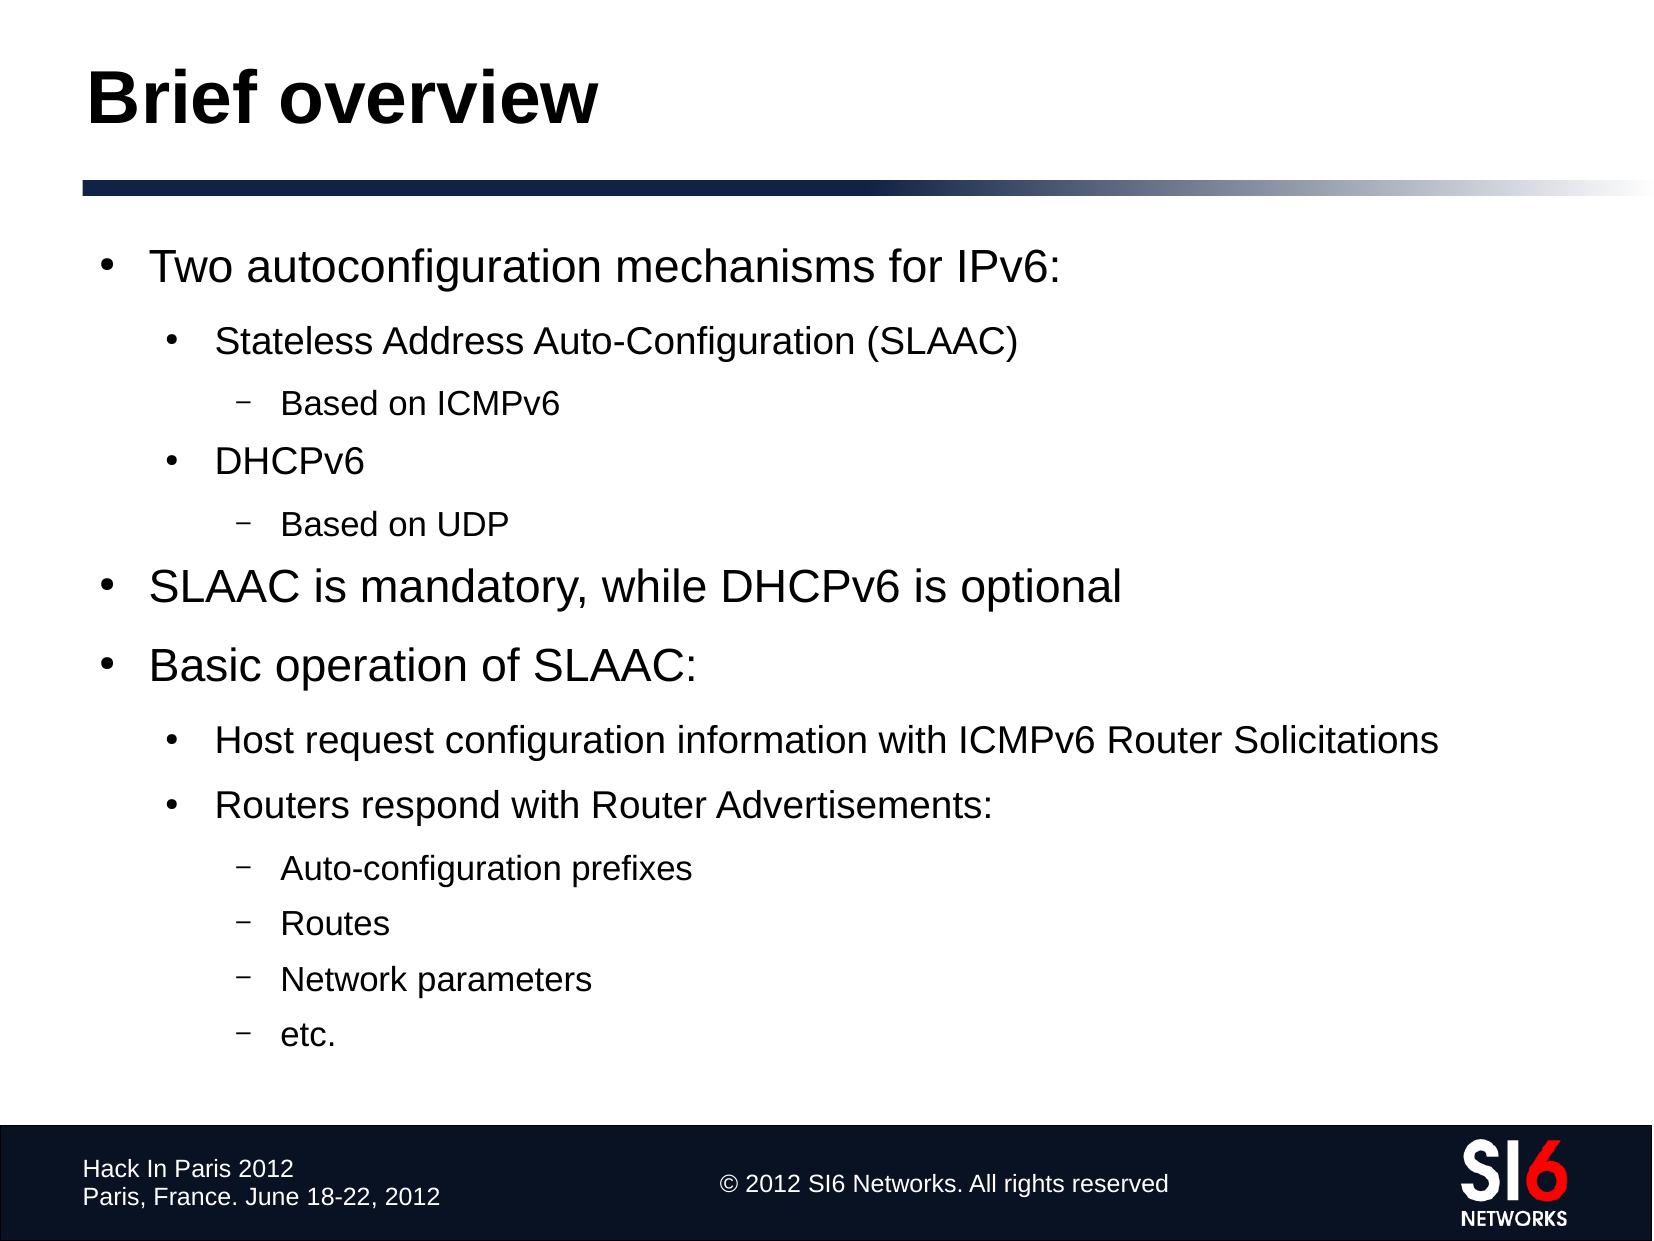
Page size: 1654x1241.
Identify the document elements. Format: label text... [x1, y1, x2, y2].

picture [1461, 1139, 1567, 1226]
list Two autoconfiguration mechanisms for IPv6: Stateless Address Auto-Configuration (SLAAC) Based on ICMPv6 DHCPv6 Based on UDP SLAAC is mandatory, while DHCPv6 is optional Basic operation of SLAAC: Host request configuration information with ICMPv6 Router Solicitations Routers respond with Router Advertisements: Auto-configuration prefixes Routes Network parameters etc. [82, 240, 1571, 1109]
title Brief overview [86, 30, 1576, 166]
